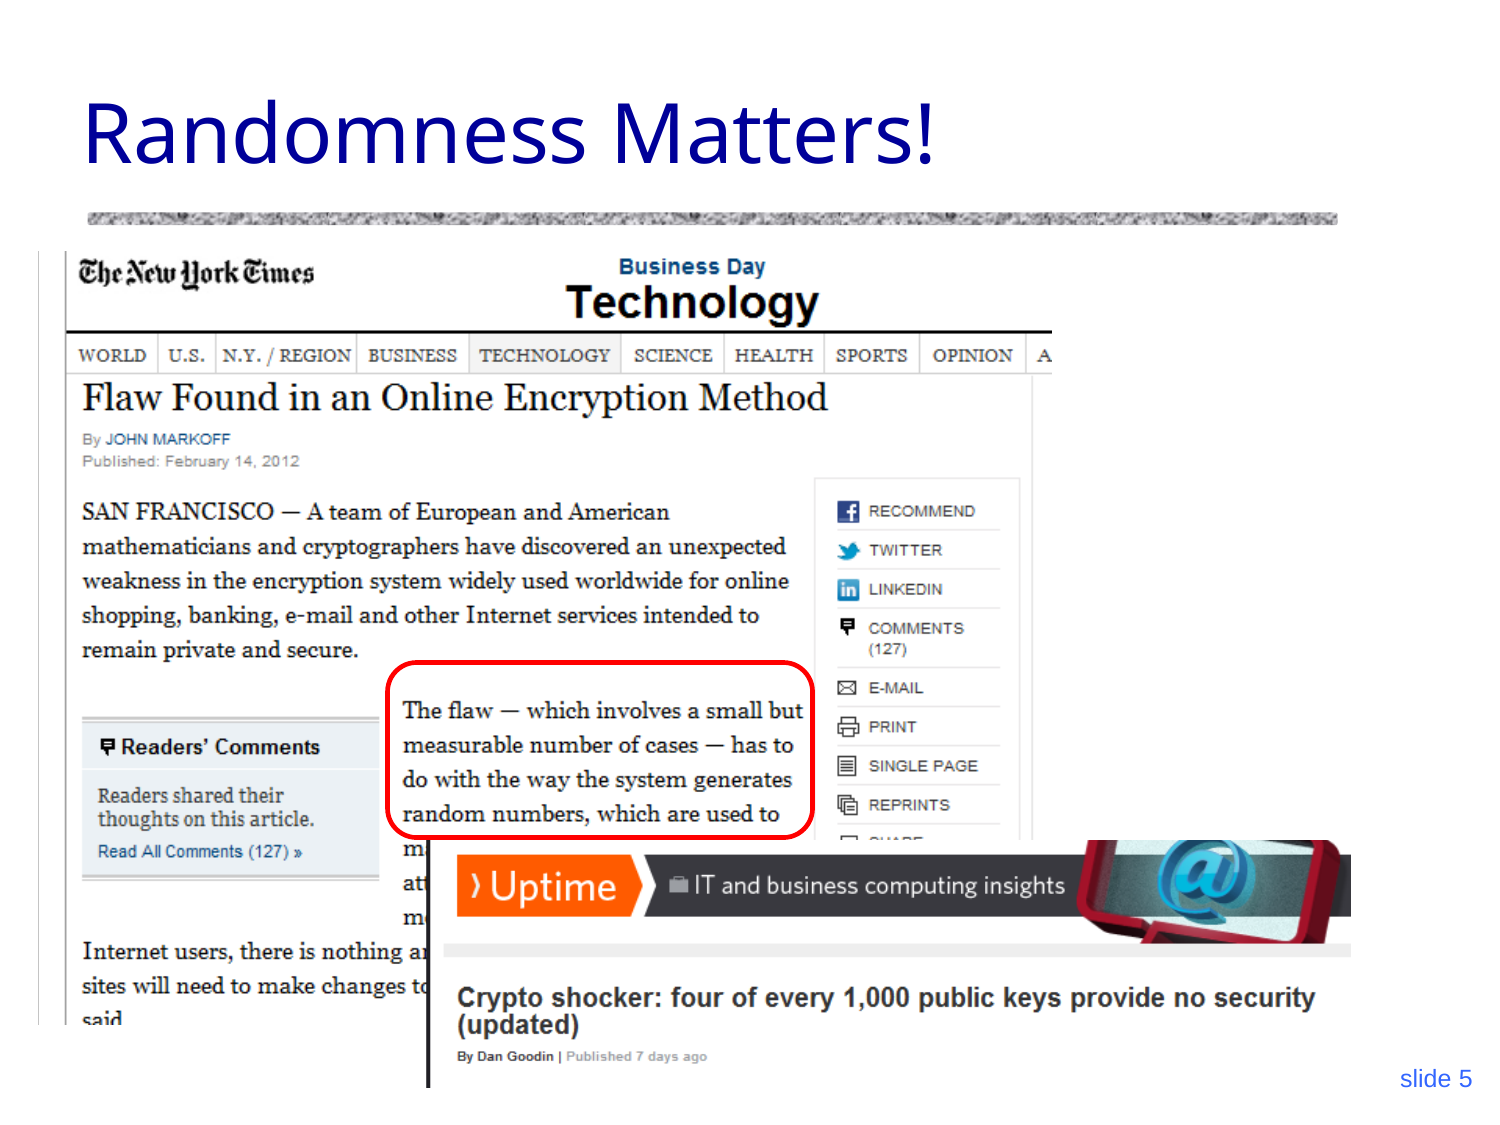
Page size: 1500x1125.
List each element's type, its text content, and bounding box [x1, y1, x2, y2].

picture [87, 212, 1338, 226]
picture [37, 251, 1351, 1088]
title Randomness Matters! [66, 37, 1342, 188]
text_box slide <number> [1174, 1025, 1488, 1101]
